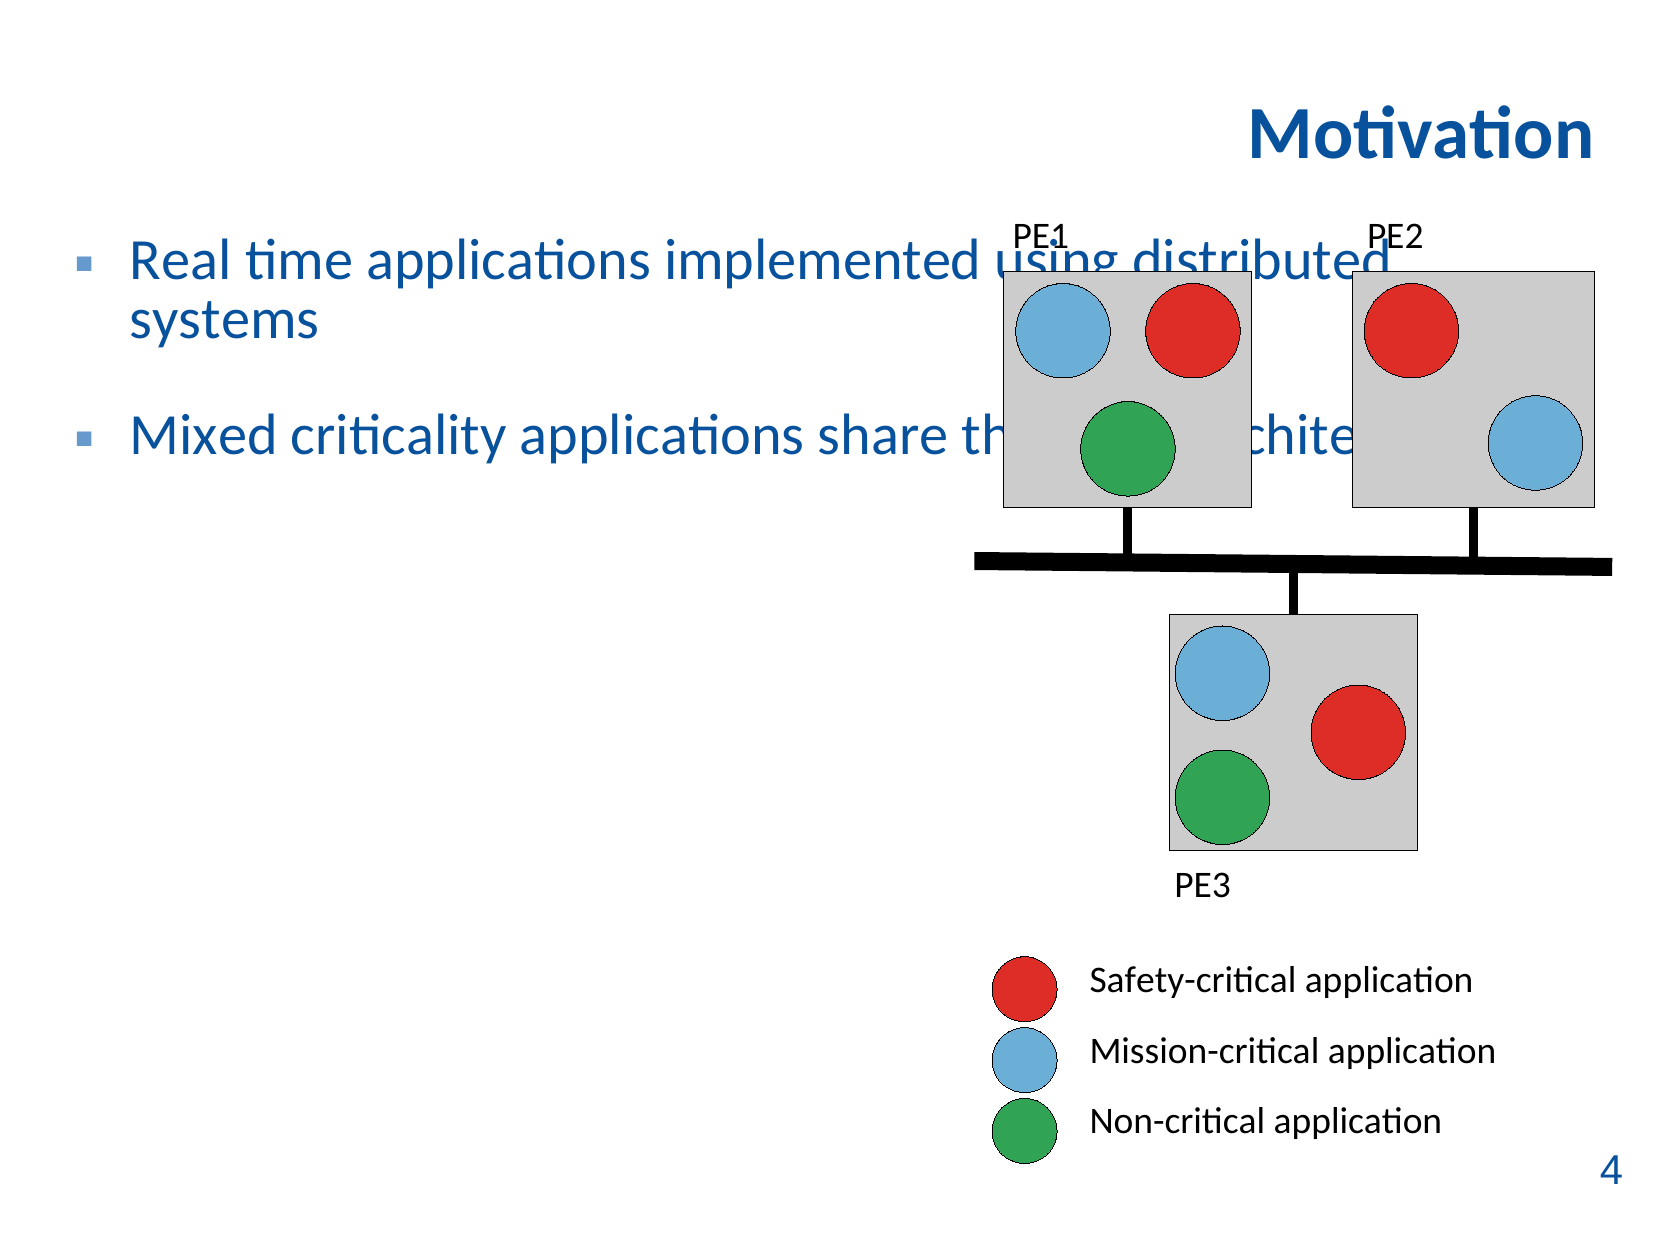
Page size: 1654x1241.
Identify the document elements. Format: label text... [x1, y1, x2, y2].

text_box [1352, 271, 1595, 508]
text_box [1169, 614, 1418, 851]
text_box PE1 [998, 212, 1176, 274]
text_box [1003, 271, 1252, 508]
list Real time applications implemented using distributed systems Mixed criticality applications share the same architecture [59, 236, 809, 1182]
text_box Mission-critical application [1074, 1027, 1601, 1089]
text_box Non-critical application [1074, 1098, 1601, 1159]
text_box [992, 1027, 1058, 1093]
title Motivation [0, 0, 1595, 178]
text_box PE3 [1159, 862, 1247, 923]
text_box [992, 956, 1058, 1022]
text_box PE2 [1352, 212, 1530, 271]
text_box [992, 1098, 1058, 1164]
text_box Safety-critical application [1074, 956, 1601, 1018]
